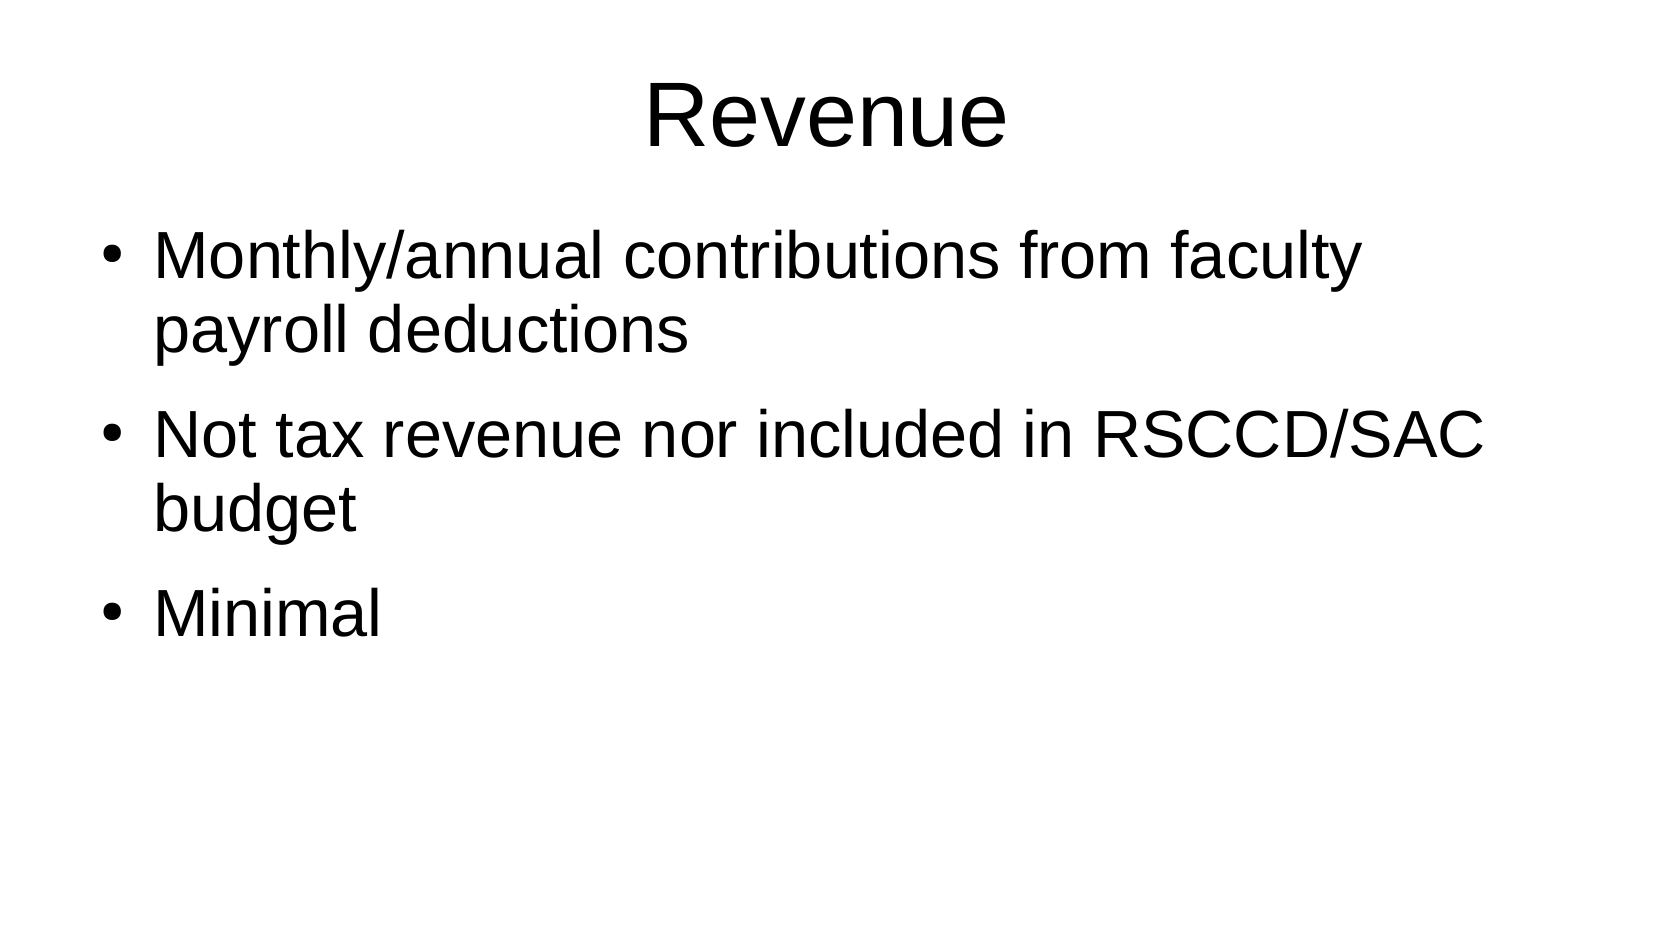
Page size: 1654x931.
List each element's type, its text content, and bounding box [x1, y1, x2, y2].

title Revenue [82, 37, 1571, 193]
list Monthly/annual contributions from faculty payroll deductions Not tax revenue nor included in RSCCD/SAC budget Minimal [82, 217, 1571, 758]
